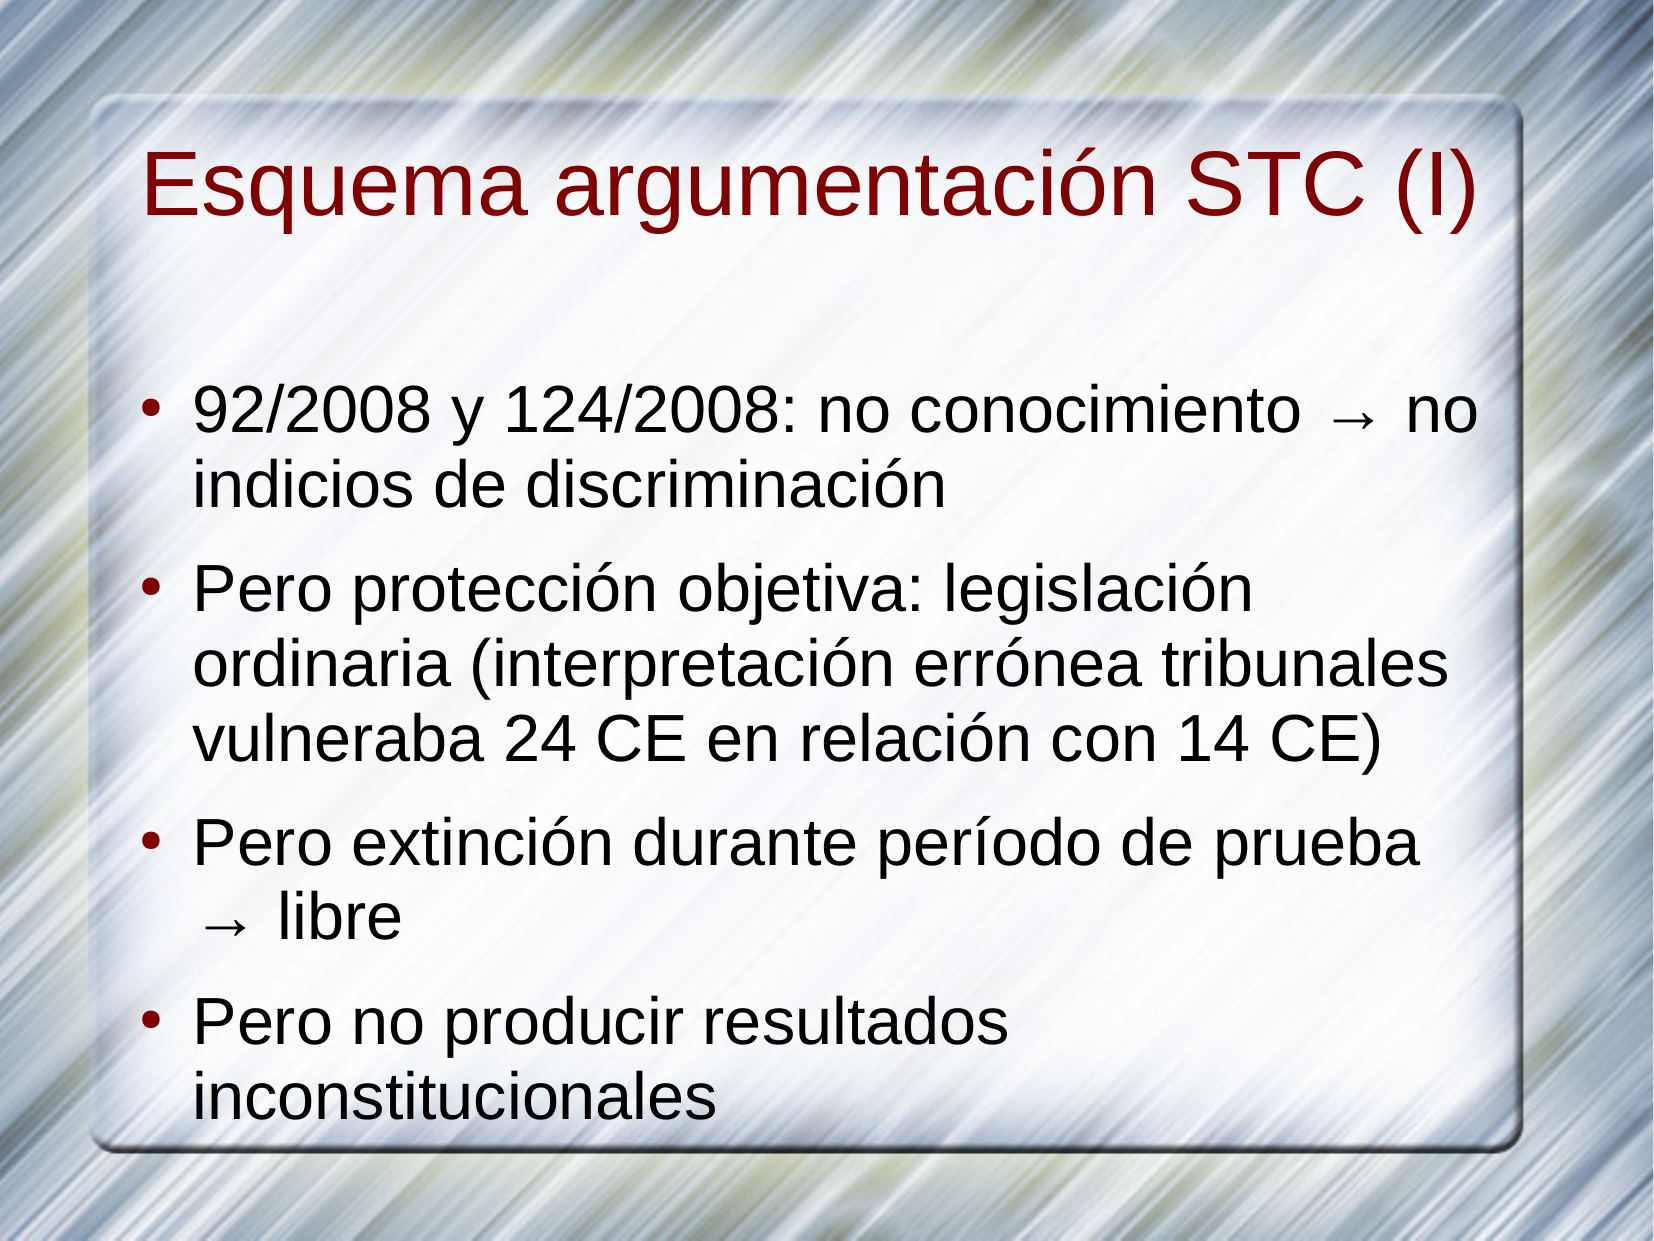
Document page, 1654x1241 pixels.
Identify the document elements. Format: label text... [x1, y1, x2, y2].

picture [0, 0, 1654, 1241]
title Esquema argumentación STC (I) [121, 131, 1502, 235]
list 92/2008 y 124/2008: no conocimiento → no indicios de discriminación Pero protección objetiva: legislación ordinaria (interpretación errónea tribunales vulneraba 24 CE en relación con 14 CE) Pero extinción durante período de prueba → libre Pero no producir resultados inconstitucionales [121, 371, 1501, 1134]
